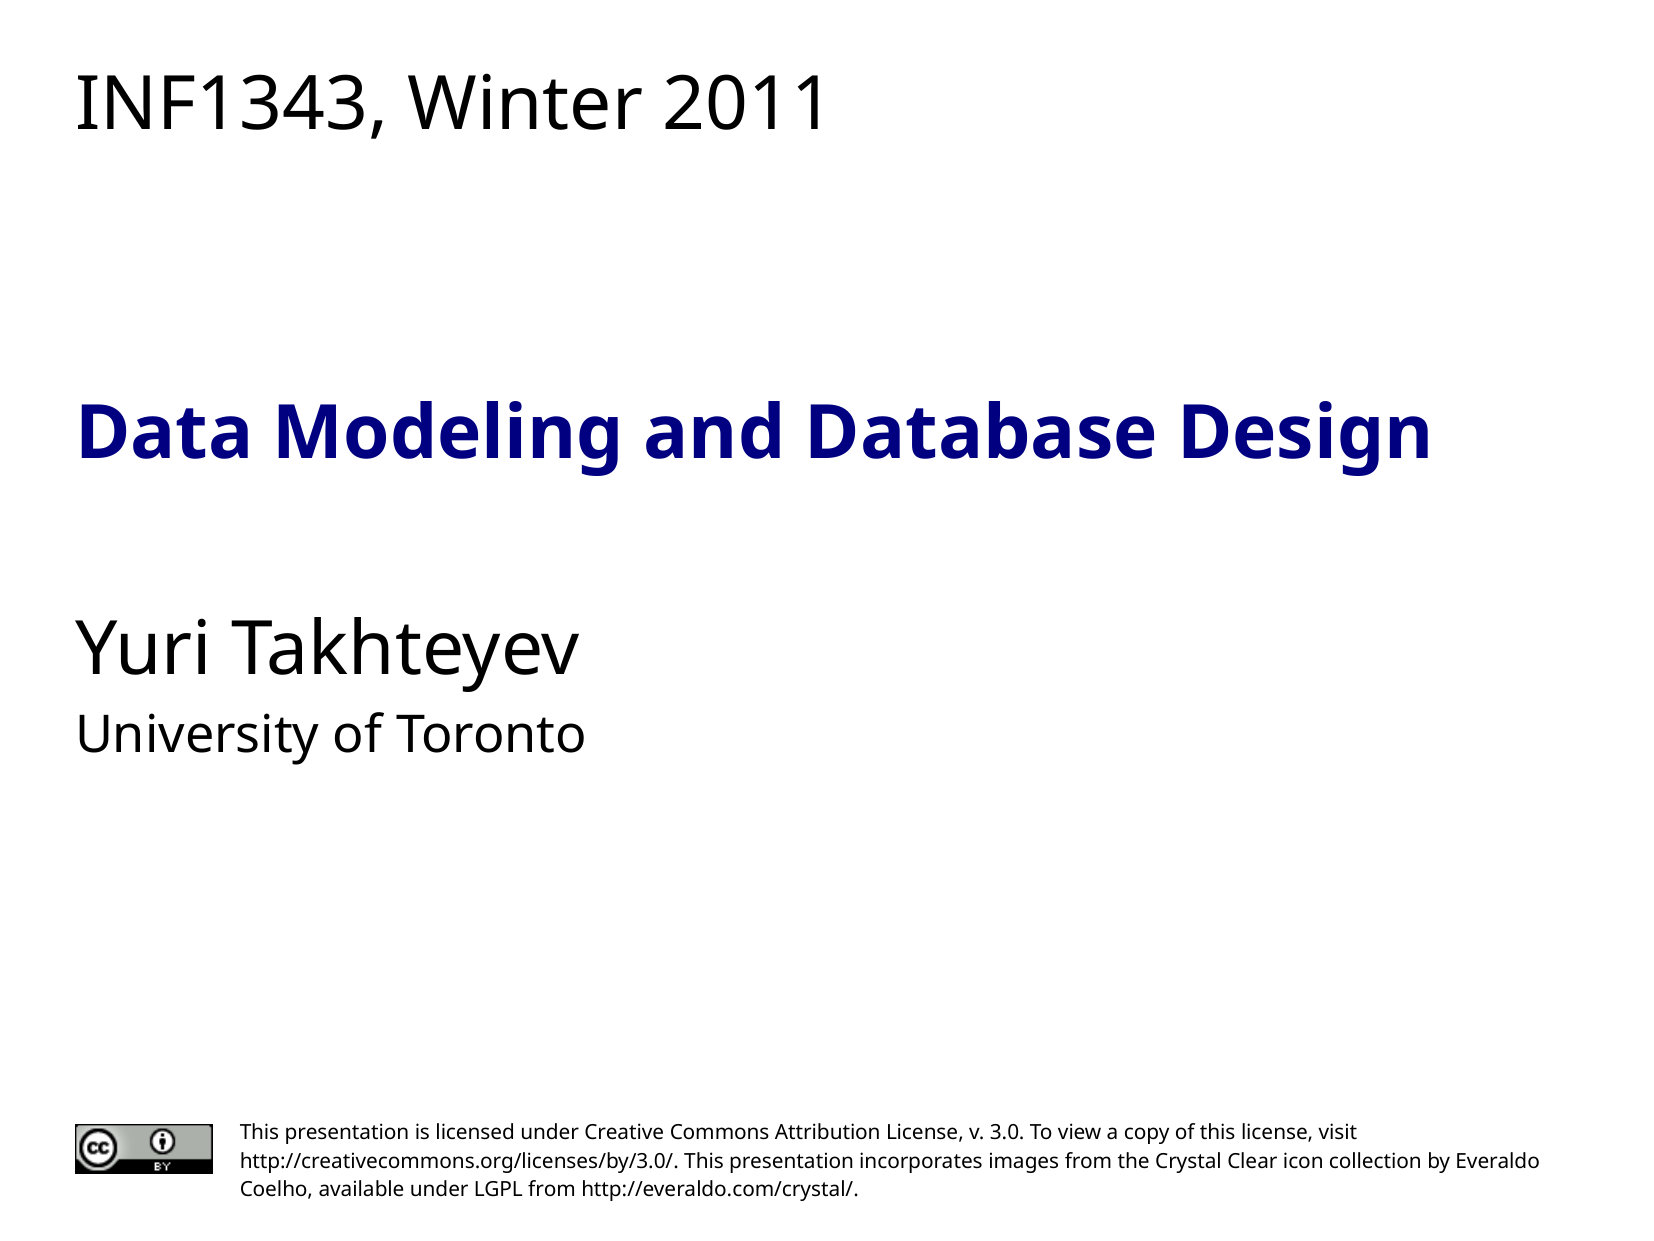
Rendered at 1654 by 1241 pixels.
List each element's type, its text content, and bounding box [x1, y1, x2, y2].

subtitle INF1343, Winter 2011 Data Modeling and Database Design Yuri Takhteyev University of Toronto [75, 49, 1613, 826]
text_box This presentation is licensed under Creative Commons Attribution License, v. 3.0. To view a copy of this license, visit http://creativecommons.org/licenses/by/3.0/. This presentation incorporates images from the Crystal Clear icon collection by Everaldo Coelho, available under LGPL from http://everaldo.com/crystal/. [225, 1110, 1576, 1201]
picture [75, 1124, 213, 1174]
